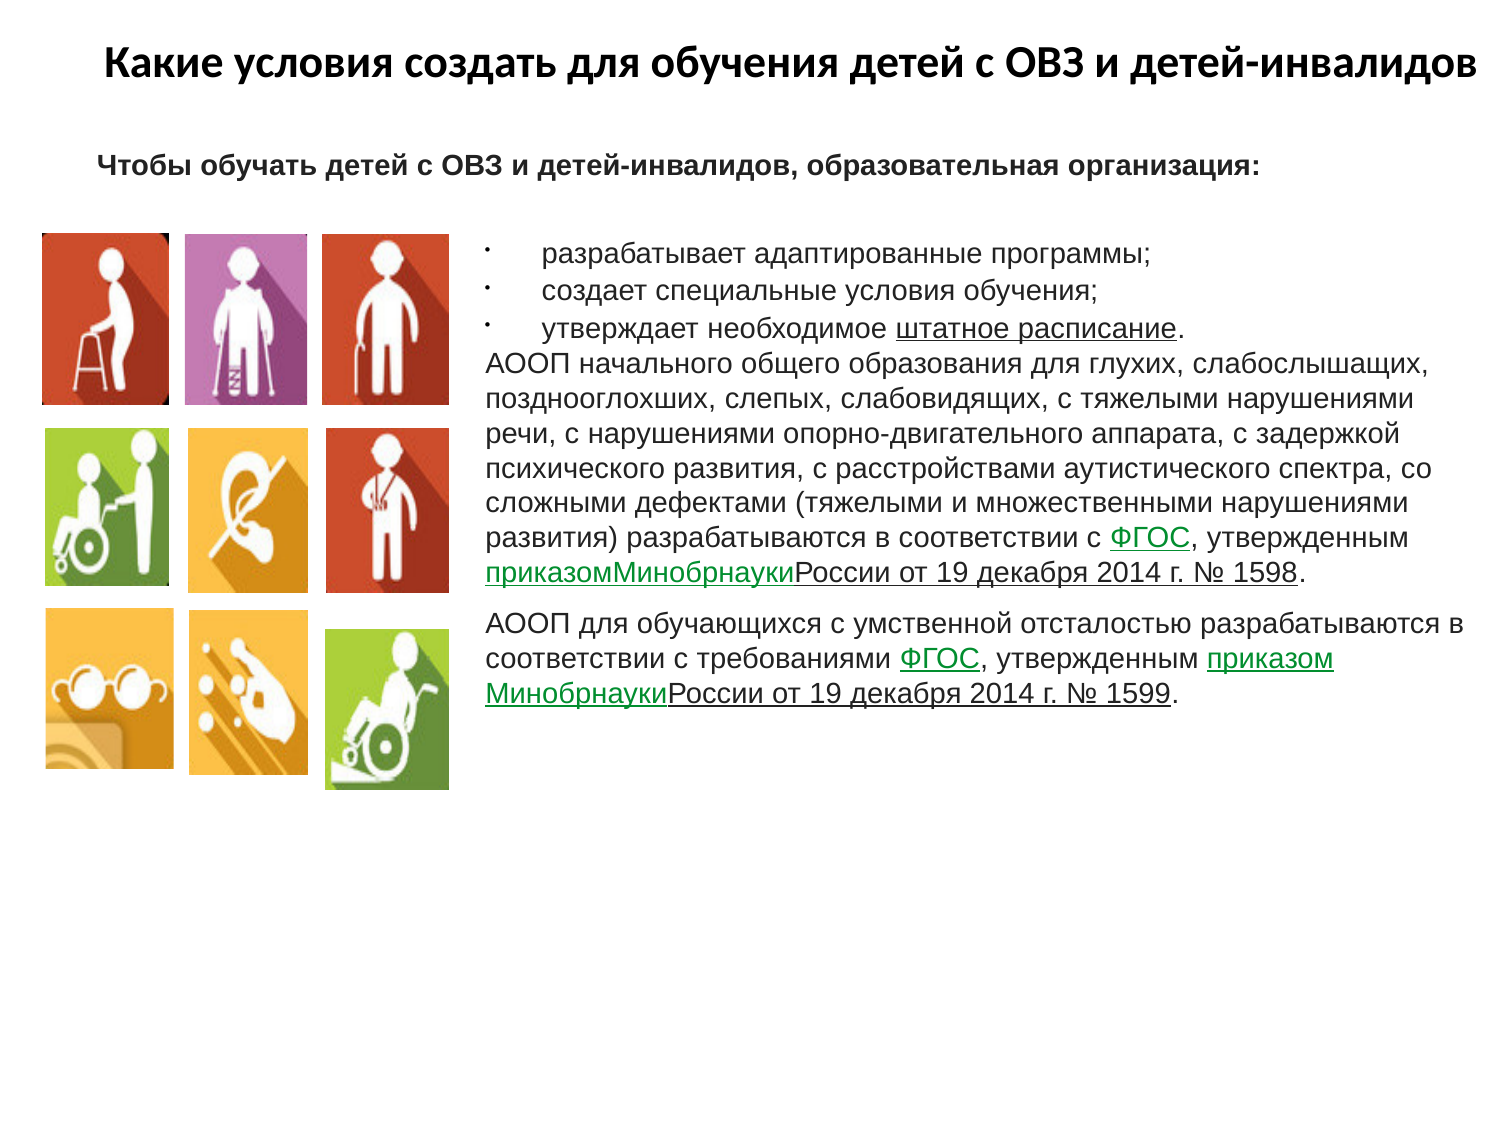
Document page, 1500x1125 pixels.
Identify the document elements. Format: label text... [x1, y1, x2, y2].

text_box разрабатывает адаптированные программы; создает специальные условия обучения; утверждает необходимое штатное расписание. АООП начального общего образования для глухих, слабослышащих, позднооглохших, слепых, слабовидящих, с тяжелыми нарушениями речи, с нарушениями опорно-двигательного аппарата, с задержкой психического развития, с расстройствами аутистического спектра, со сложными дефектами (тяжелыми и множественными нарушениями развития) разрабатываются в соответствии с ФГОС, утвержденным приказом Минобрнауки России от 19 декабря 2014 г. № 1598. АООП для обучающихся с умственной отсталостью разрабатываются в соответствии с требованиями ФГОС, утвержденным приказом Минобрнауки России от 19 декабря 2014 г. № 1599. [470, 224, 1500, 717]
picture [326, 428, 449, 593]
text_box Какие условия создать для обучения детей с ОВЗ и детей-инвалидов [59, 35, 1500, 97]
picture [45, 428, 169, 586]
picture [325, 629, 449, 790]
picture [45, 608, 174, 769]
picture [322, 234, 449, 405]
picture [189, 610, 308, 775]
picture [42, 234, 169, 405]
text_box Чтобы обучать детей с ОВЗ и детей-инвалидов, образовательная организация: [82, 139, 1452, 189]
picture [184, 234, 308, 405]
picture [188, 428, 308, 593]
